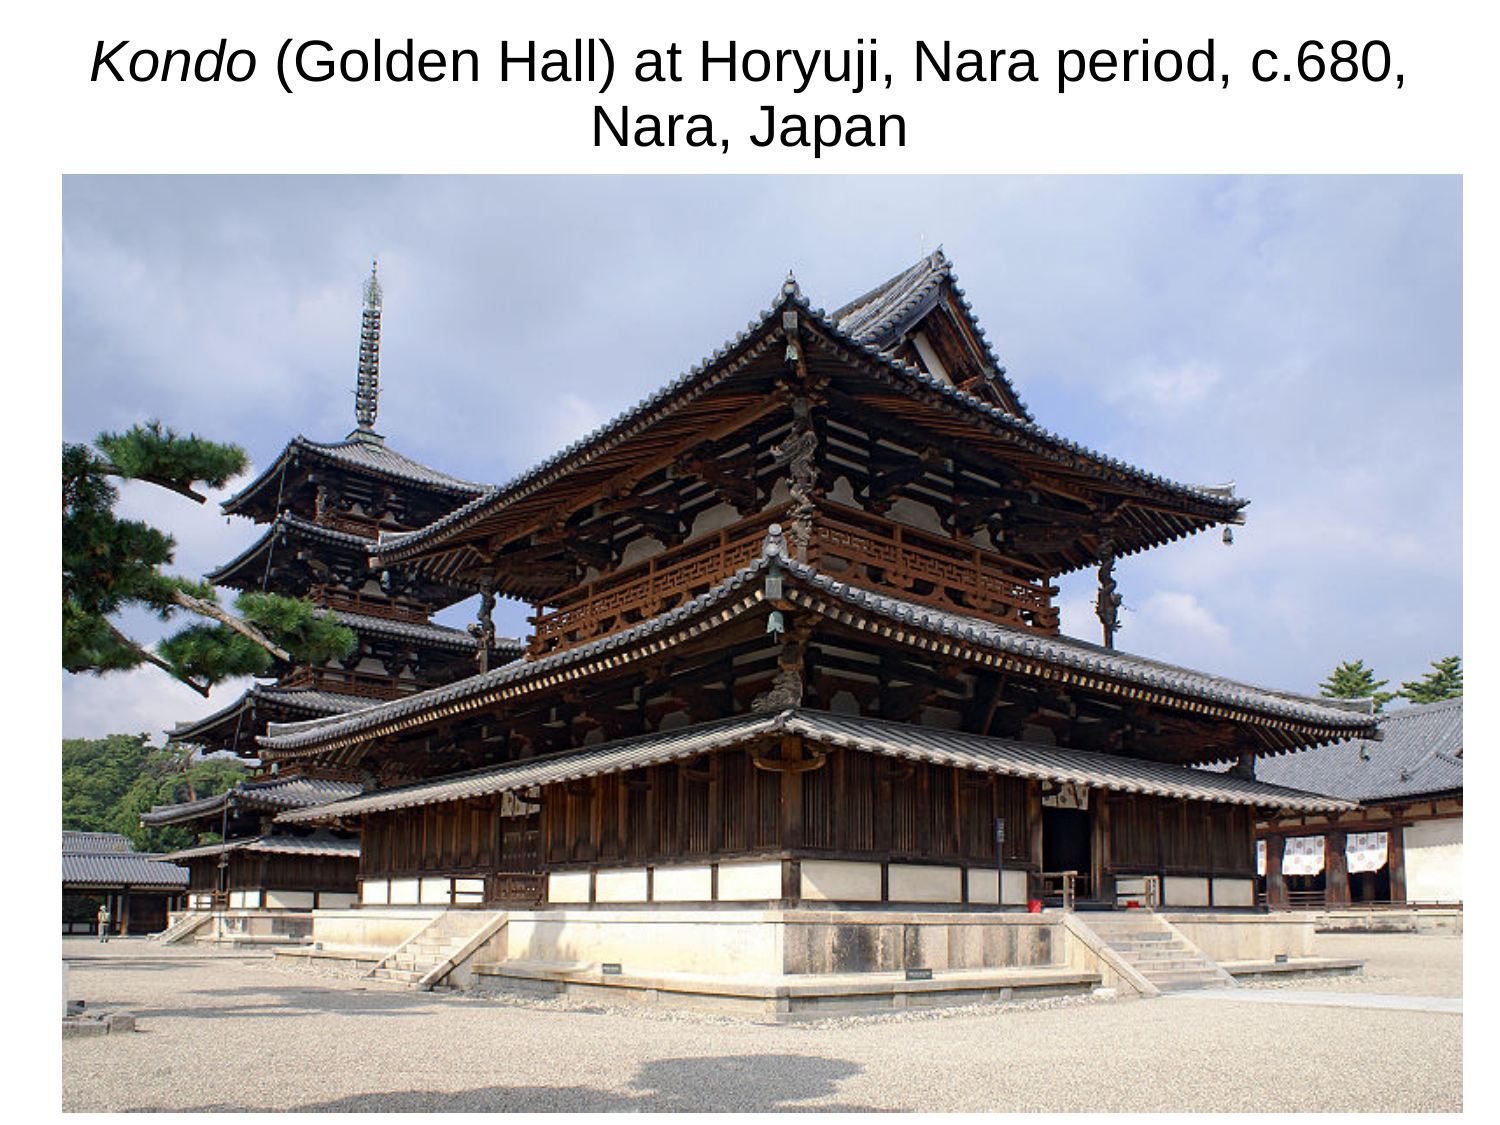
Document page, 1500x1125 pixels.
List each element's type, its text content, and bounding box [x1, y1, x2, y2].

picture [62, 174, 1463, 1113]
title Kondo (Golden Hall) at Horyuji, Nara period, c.680, Nara, Japan [0, 0, 1500, 188]
